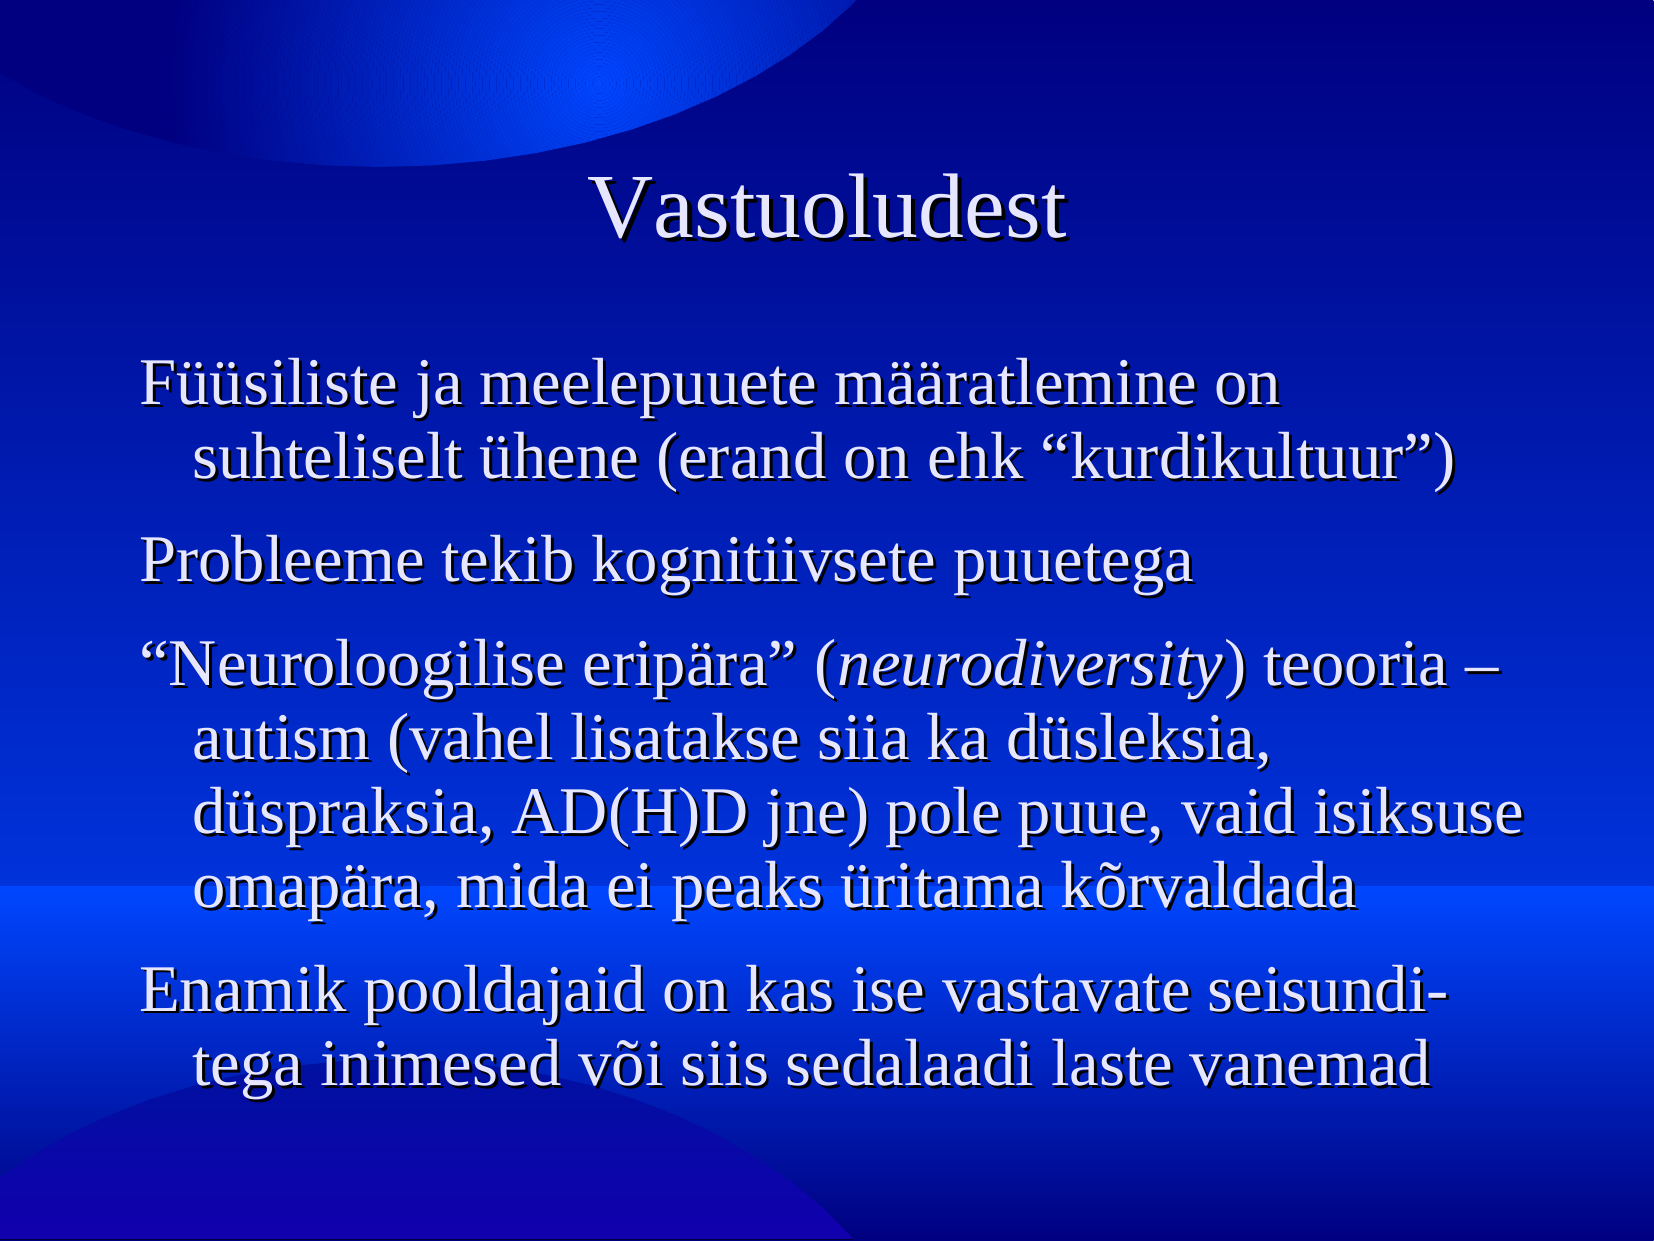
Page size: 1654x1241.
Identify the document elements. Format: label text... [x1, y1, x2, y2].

list Füüsiliste ja meelepuuete määratlemine on suhteliselt ühene (erand on ehk “kurdikultuur”) Probleeme tekib kognitiivsete puuetega “Neuroloogilise eripära” (neurodiversity) teooria – autism (vahel lisatakse siia ka düsleksia, düspraksia, AD(H)D jne) pole puue, vaid isiksuse omapära, mida ei peaks üritama kõrvaldada Enamik pooldajaid on kas ise vastavate seisundi-tega inimesed või siis sedalaadi laste vanemad [121, 344, 1534, 1127]
title Vastuoludest [121, 102, 1534, 311]
